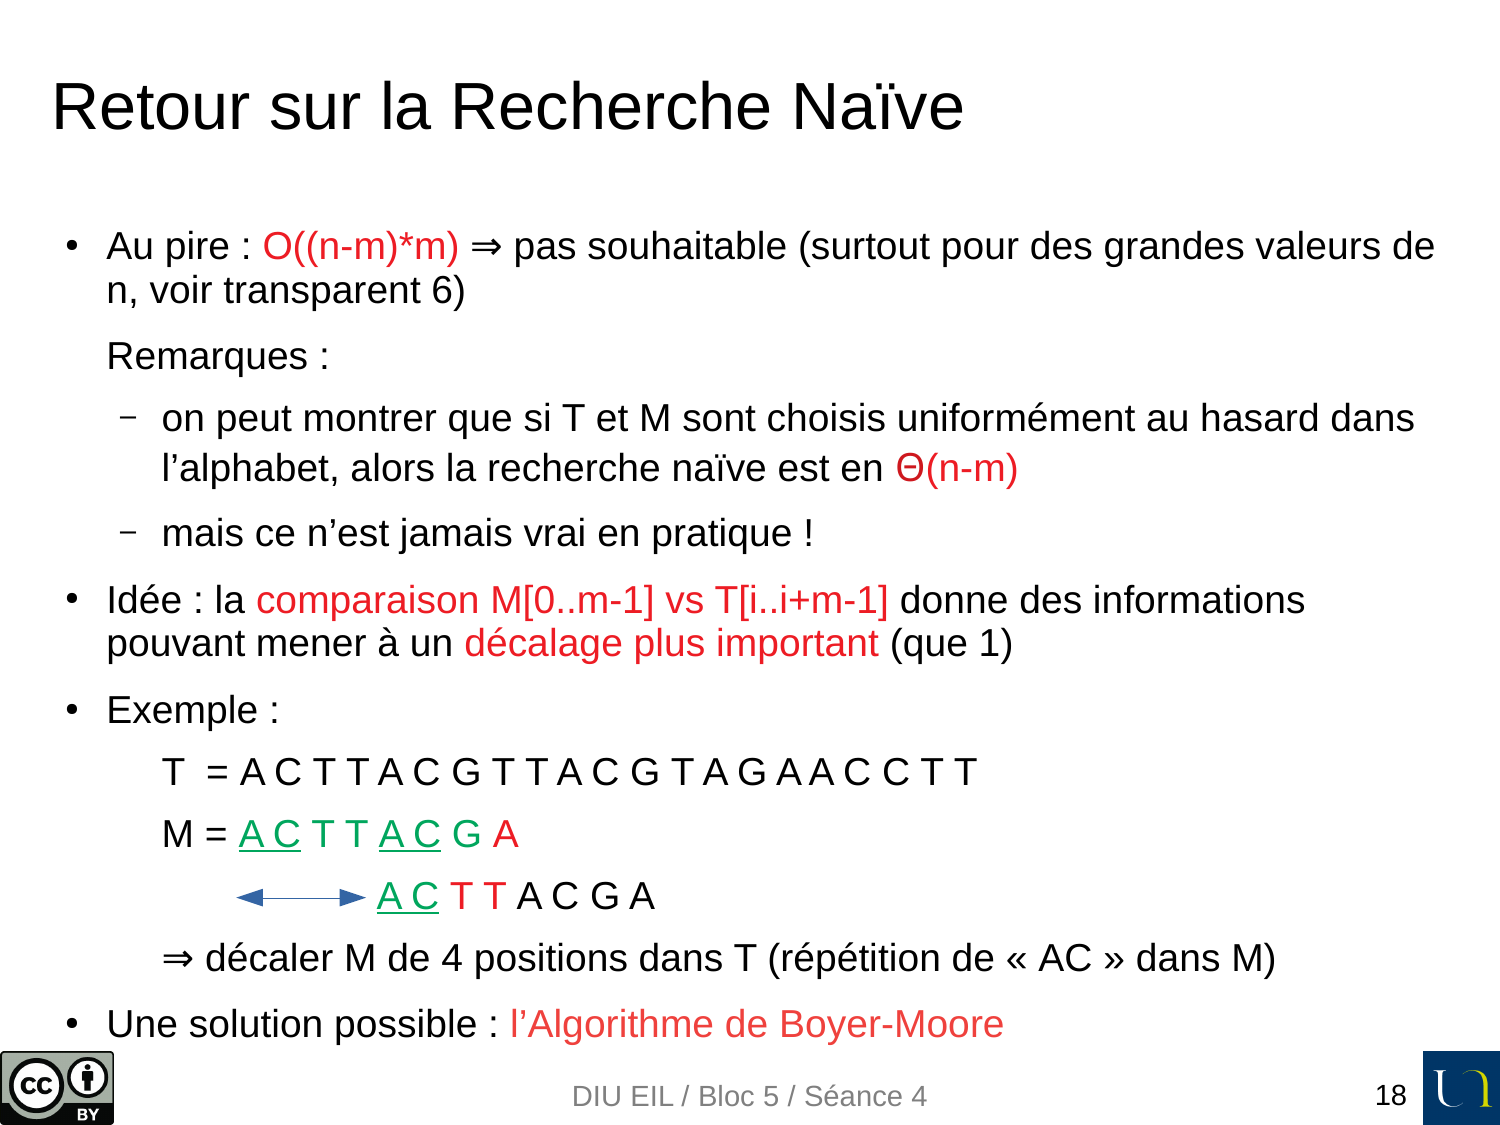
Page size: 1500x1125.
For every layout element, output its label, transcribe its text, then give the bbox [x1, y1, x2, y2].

list Au pire : O((n-m)*m) ⇒ pas souhaitable (surtout pour des grandes valeurs de n, voir transparent 6) Remarques : on peut montrer que si T et M sont choisis uniformément au hasard dans l’alphabet, alors la recherche naïve est en Θ(n-m) mais ce n’est jamais vrai en pratique ! Idée : la comparaison M[0..m-1] vs T[i..i+m-1] donne des informations pouvant mener à un décalage plus important (que 1) Exemple : T = A C T T A C G T T A C G T A G A A C C T T M = A C T T A C G A A C T T A C G A ⇒ décaler M de 4 positions dans T (répétition de « AC » dans M) Une solution possible : l’Algorithme de Boyer-Moore [51, 224, 1449, 1052]
picture [0, 1051, 114, 1125]
picture [1417, 1051, 1500, 1125]
title Retour sur la Recherche Naïve [51, 44, 1449, 170]
